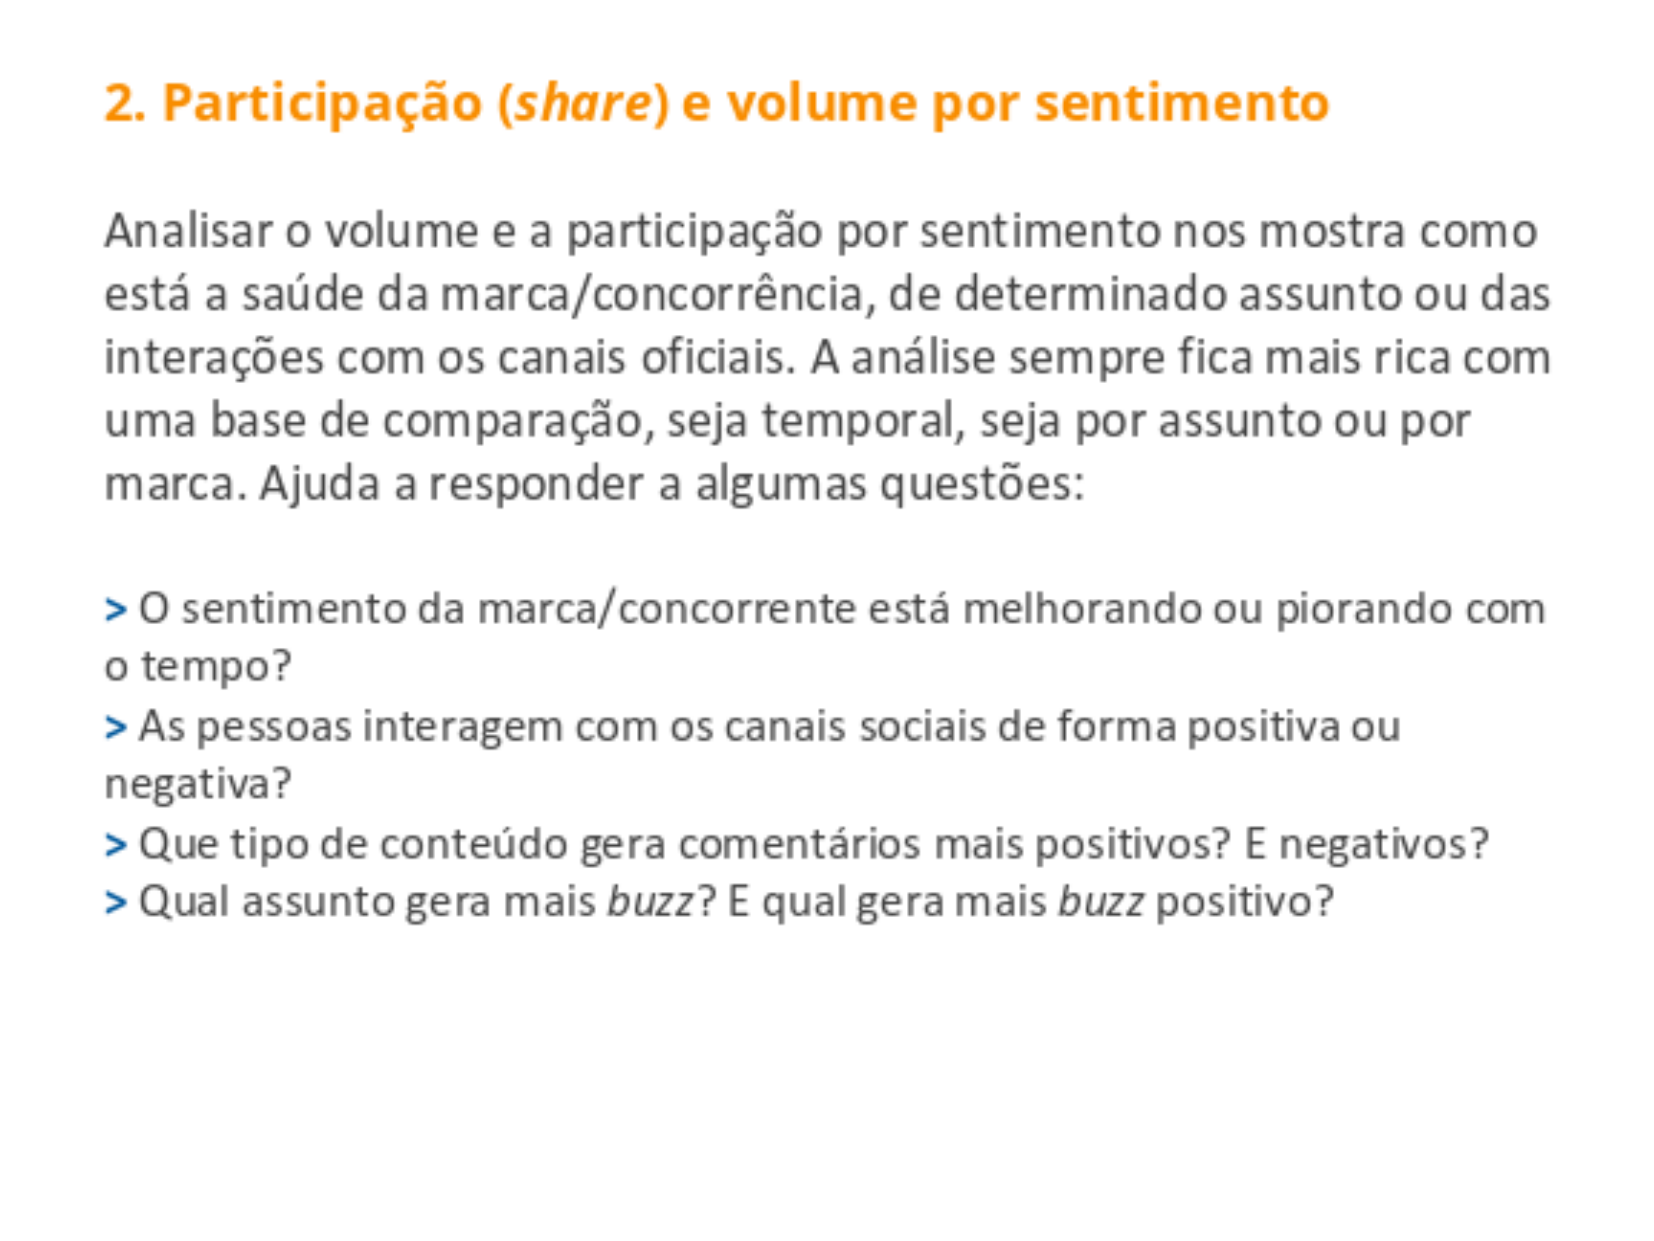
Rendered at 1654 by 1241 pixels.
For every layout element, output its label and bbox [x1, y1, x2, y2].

picture [53, 47, 1604, 957]
